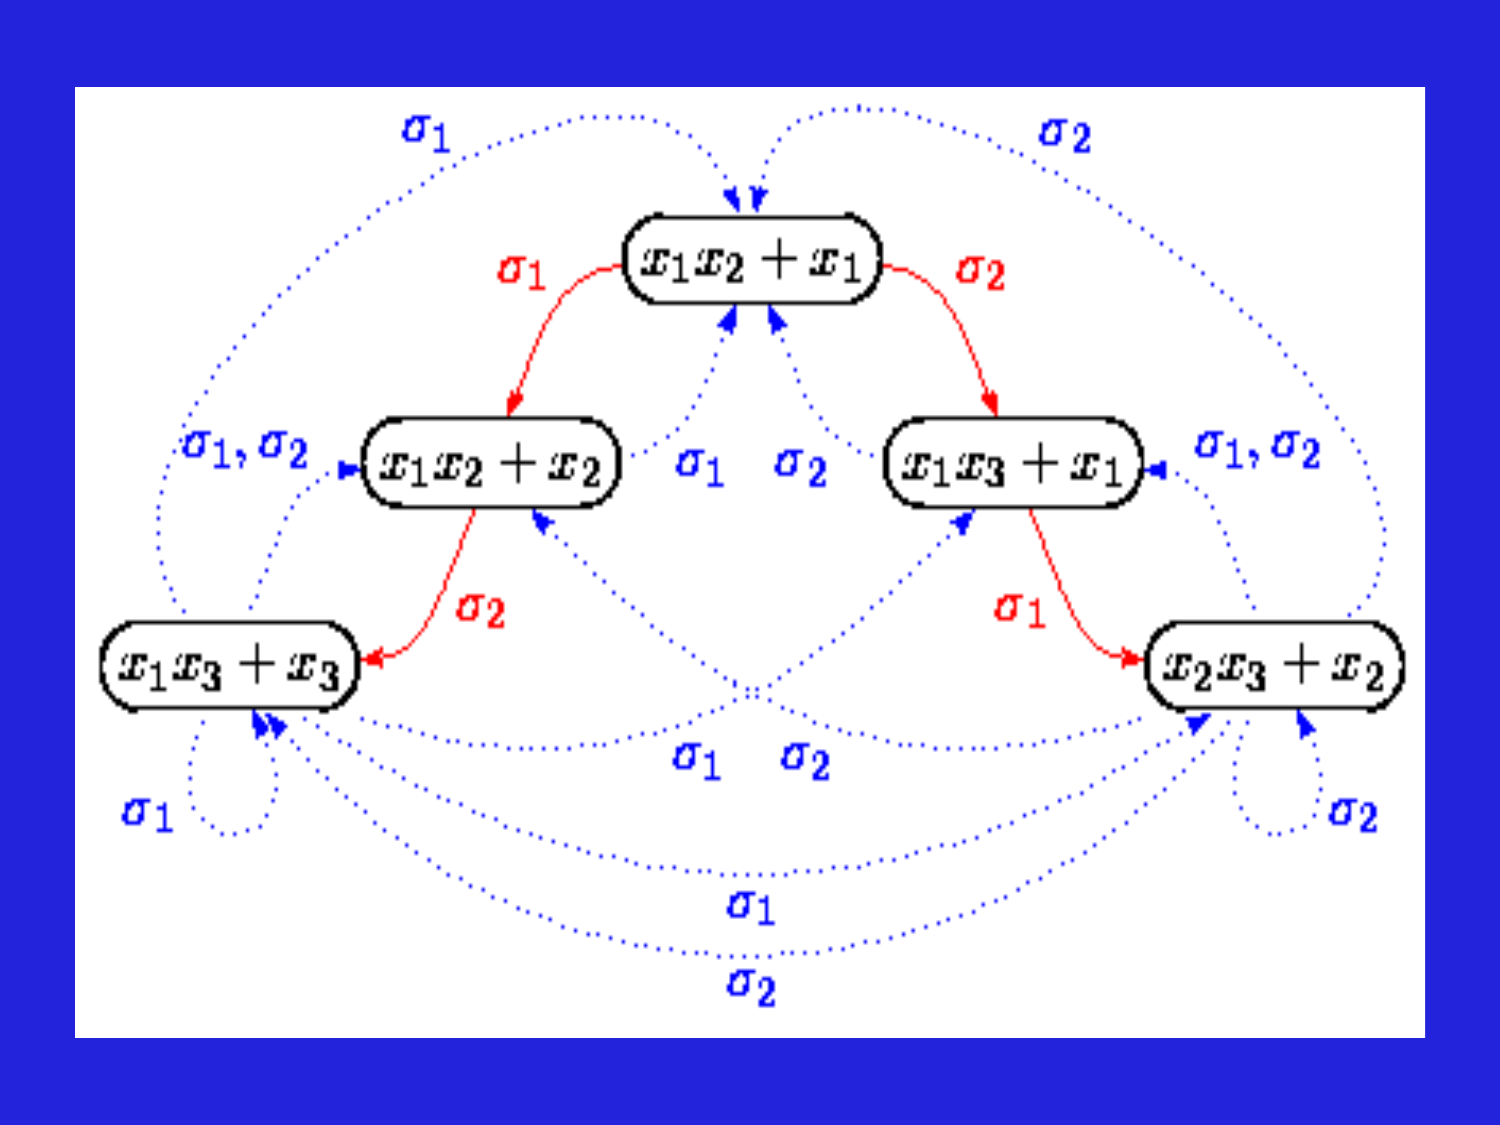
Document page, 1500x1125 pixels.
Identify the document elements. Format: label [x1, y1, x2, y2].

picture [75, 87, 1426, 1038]
